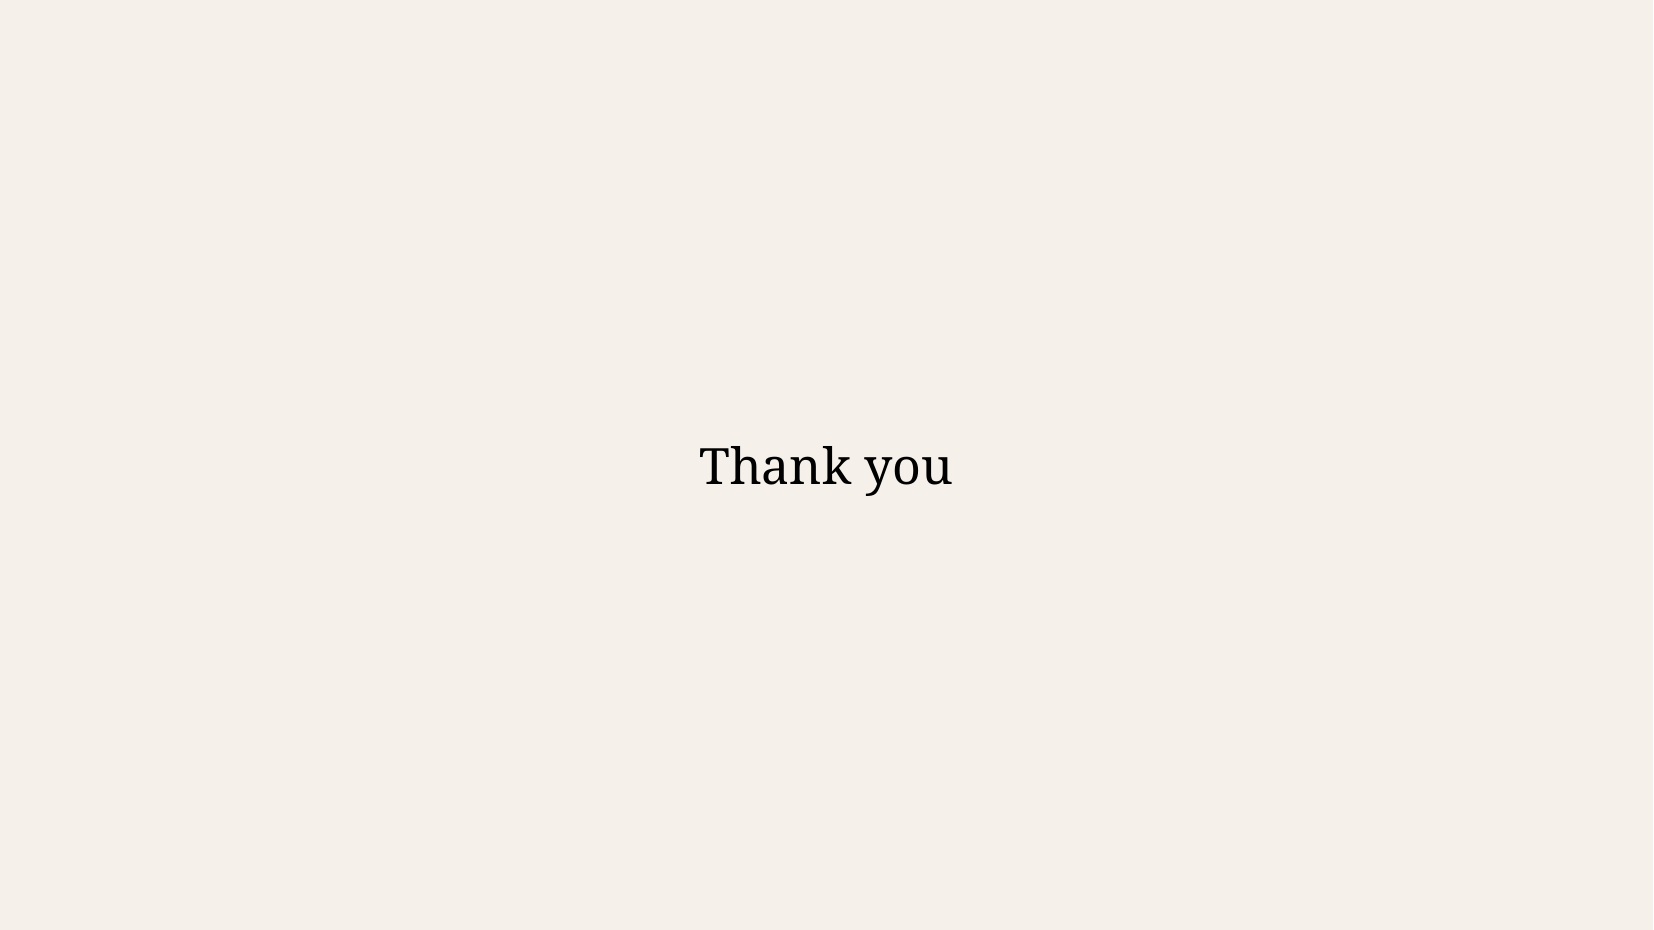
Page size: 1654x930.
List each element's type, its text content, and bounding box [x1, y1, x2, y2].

title Thank you [113, 375, 1540, 555]
